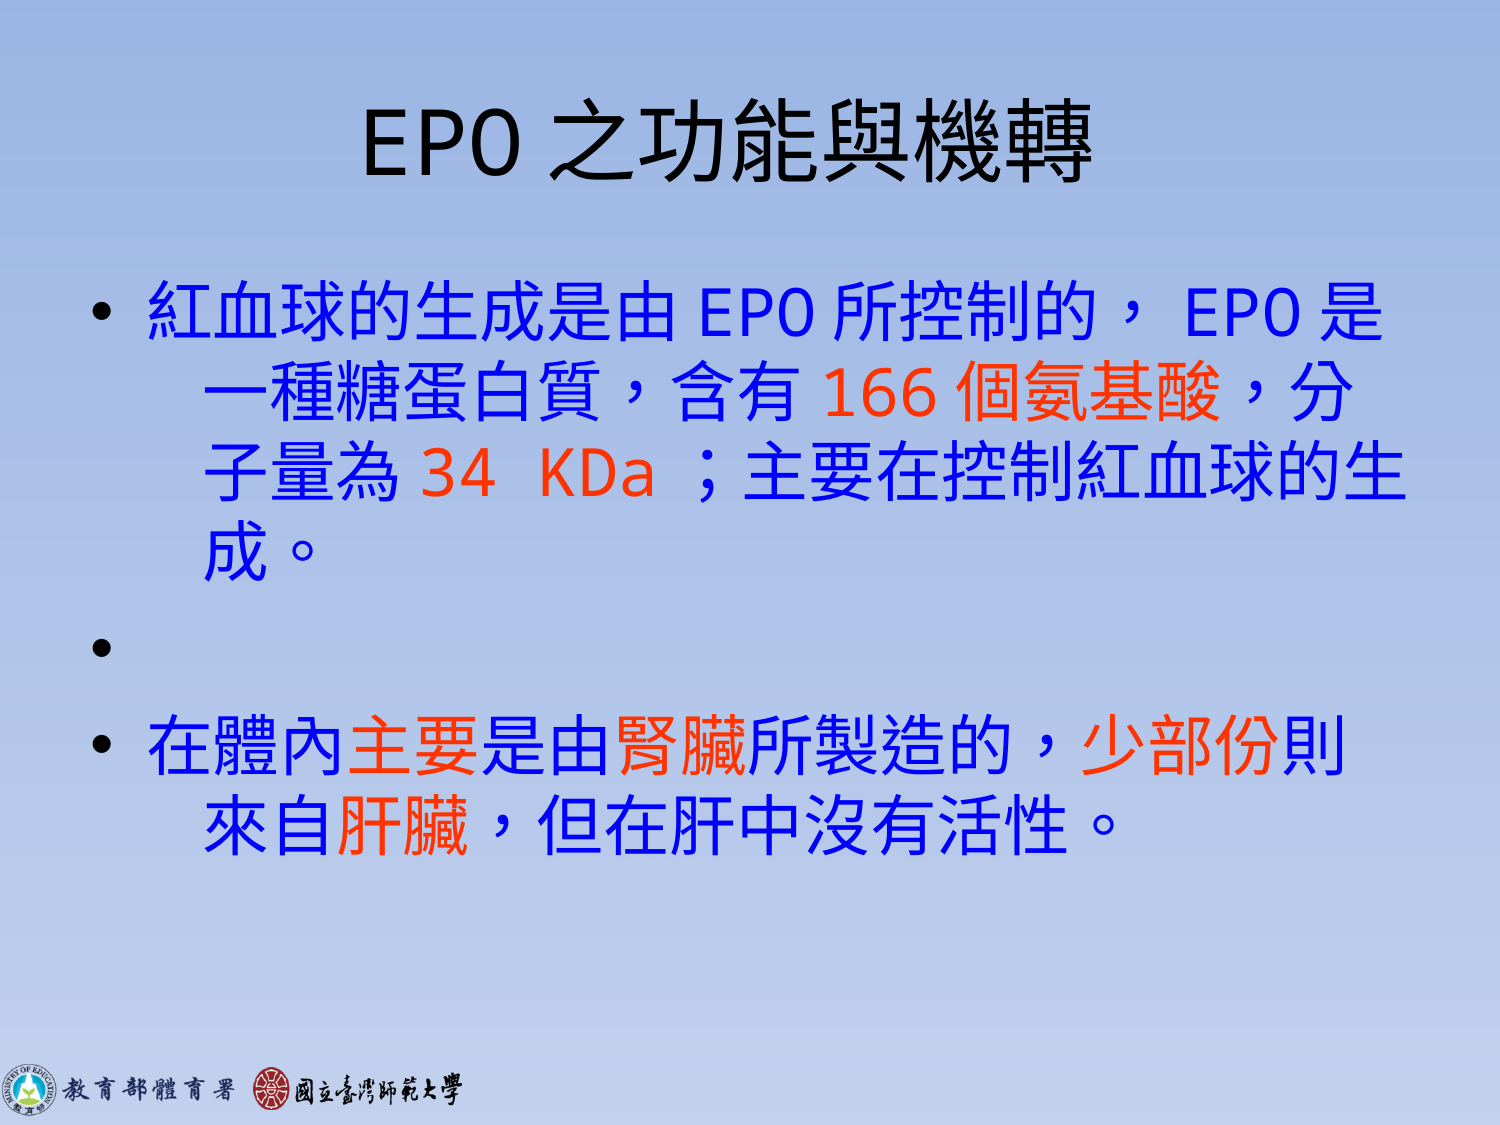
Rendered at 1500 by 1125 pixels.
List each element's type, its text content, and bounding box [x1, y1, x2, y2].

title EPO之功能與機轉 [75, 45, 1426, 233]
list 紅血球的生成是由EPO所控制的，EPO是一種糖蛋白質，含有166個氨基酸，分子量為34 KDa；主要在控制紅血球的生成。 在體內主要是由腎臟所製造的，少部份則來自肝臟，但在肝中沒有活性。 [75, 262, 1426, 1005]
